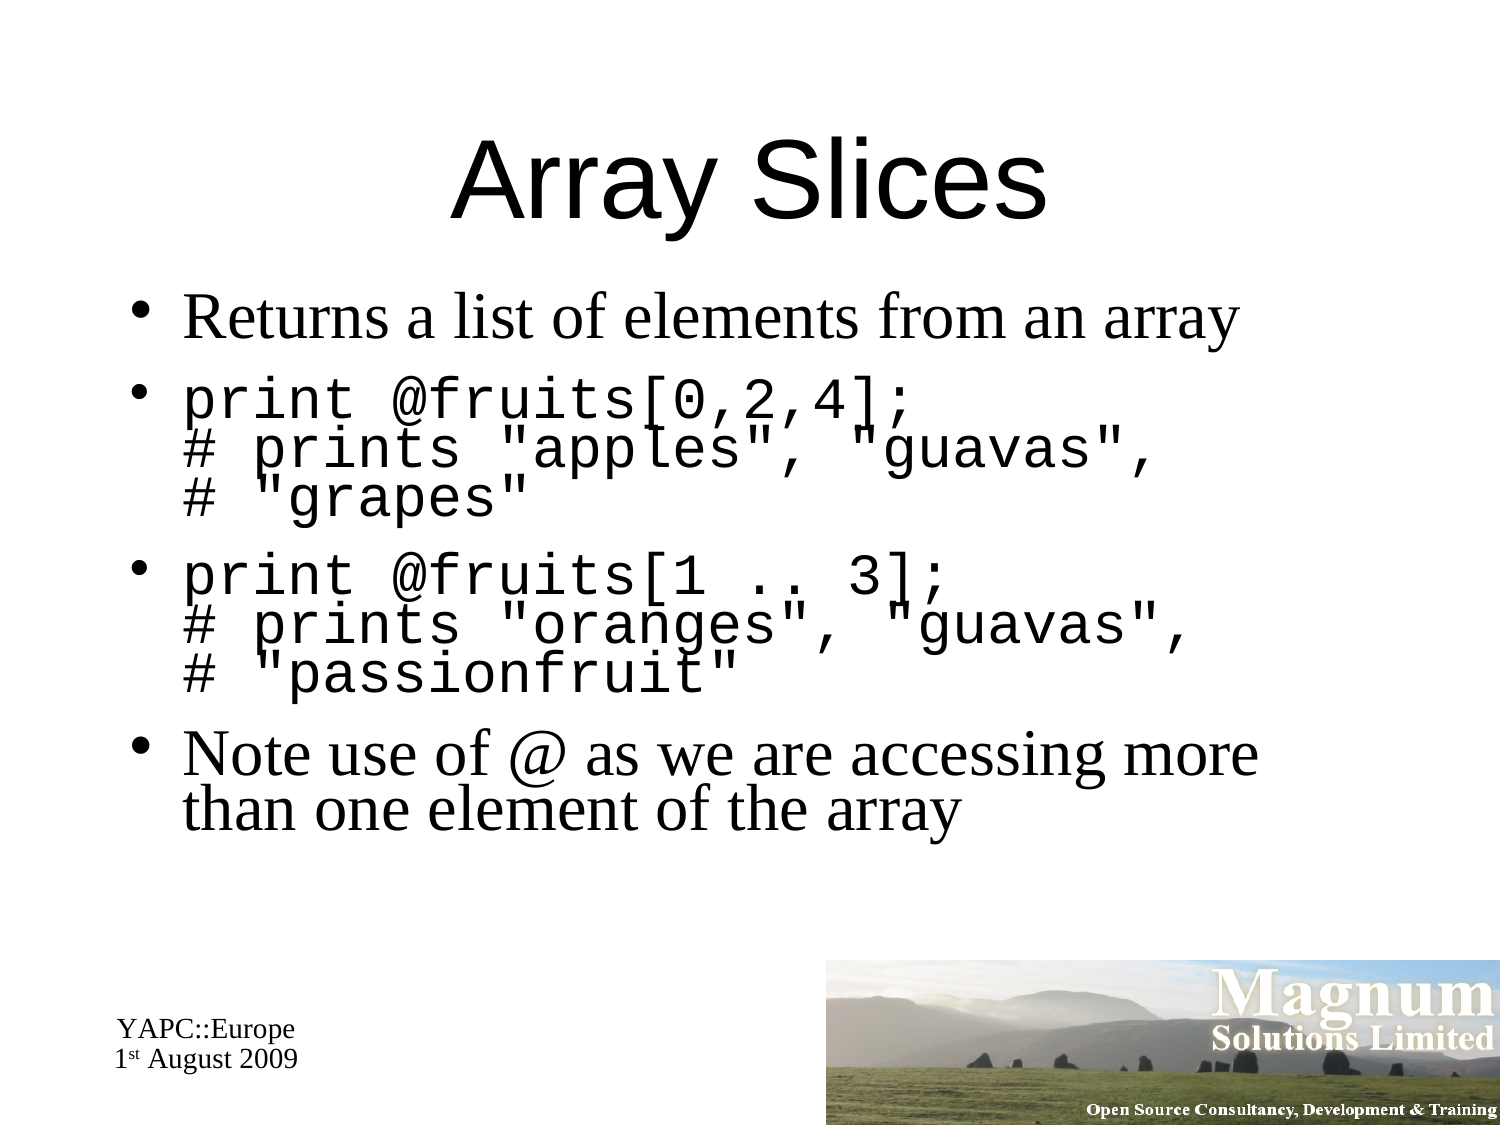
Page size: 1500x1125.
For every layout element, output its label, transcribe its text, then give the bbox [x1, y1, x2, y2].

list Returns a list of elements from an array print @fruits[0,2,4]; # prints "apples", "guavas", # "grapes" print @fruits[1 .. 3]; # prints "oranges", "guavas", # "passionfruit" Note use of @ as we are accessing more than one element of the array [112, 295, 1388, 861]
title Array Slices [112, 62, 1388, 250]
picture [826, 960, 1500, 1125]
